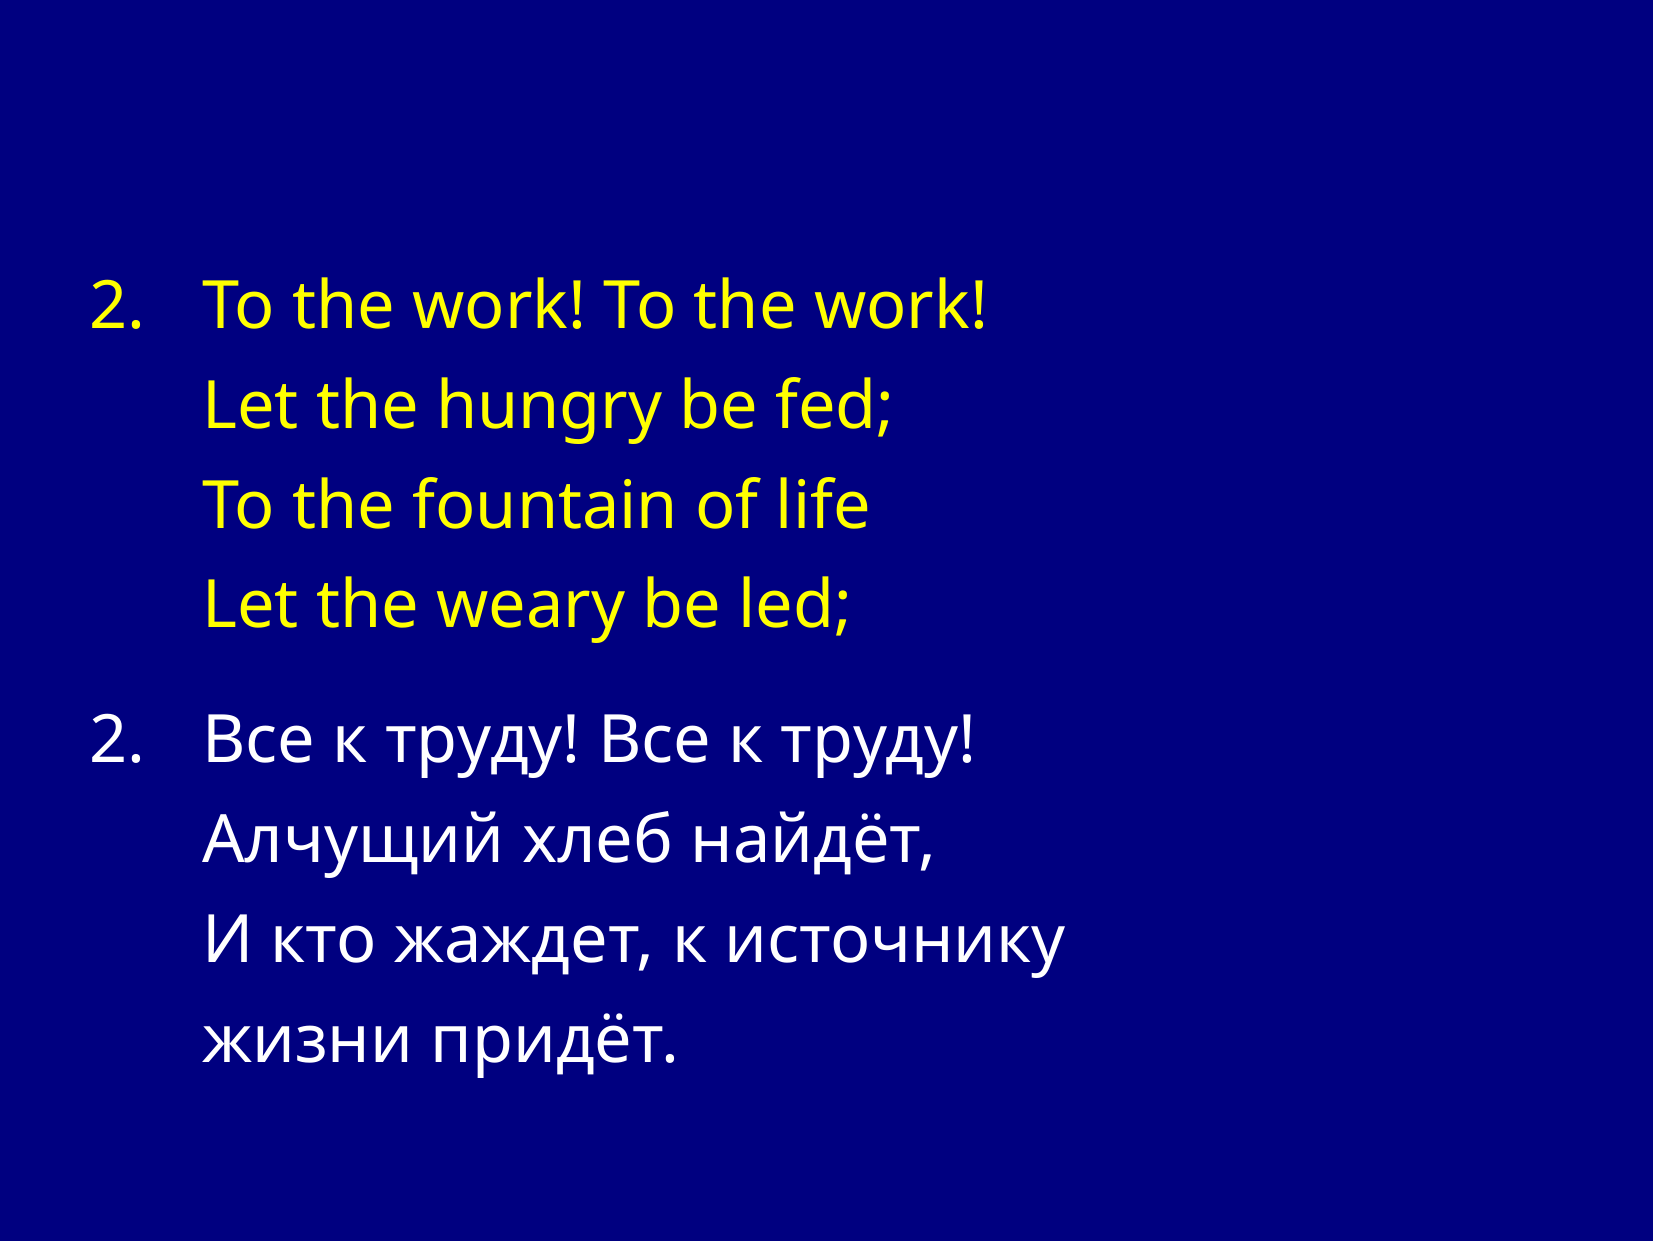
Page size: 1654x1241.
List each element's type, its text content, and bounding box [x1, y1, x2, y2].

text_box 2. To the work! To the work! Let the hungry be fed; To the fountain of life Let the weary be led; [75, 150, 1576, 638]
text_box 2. Все к труду! Все к труду! Алчущий хлеб найдёт, И кто жаждет, к источнику жизни придёт. [75, 675, 1576, 1163]
